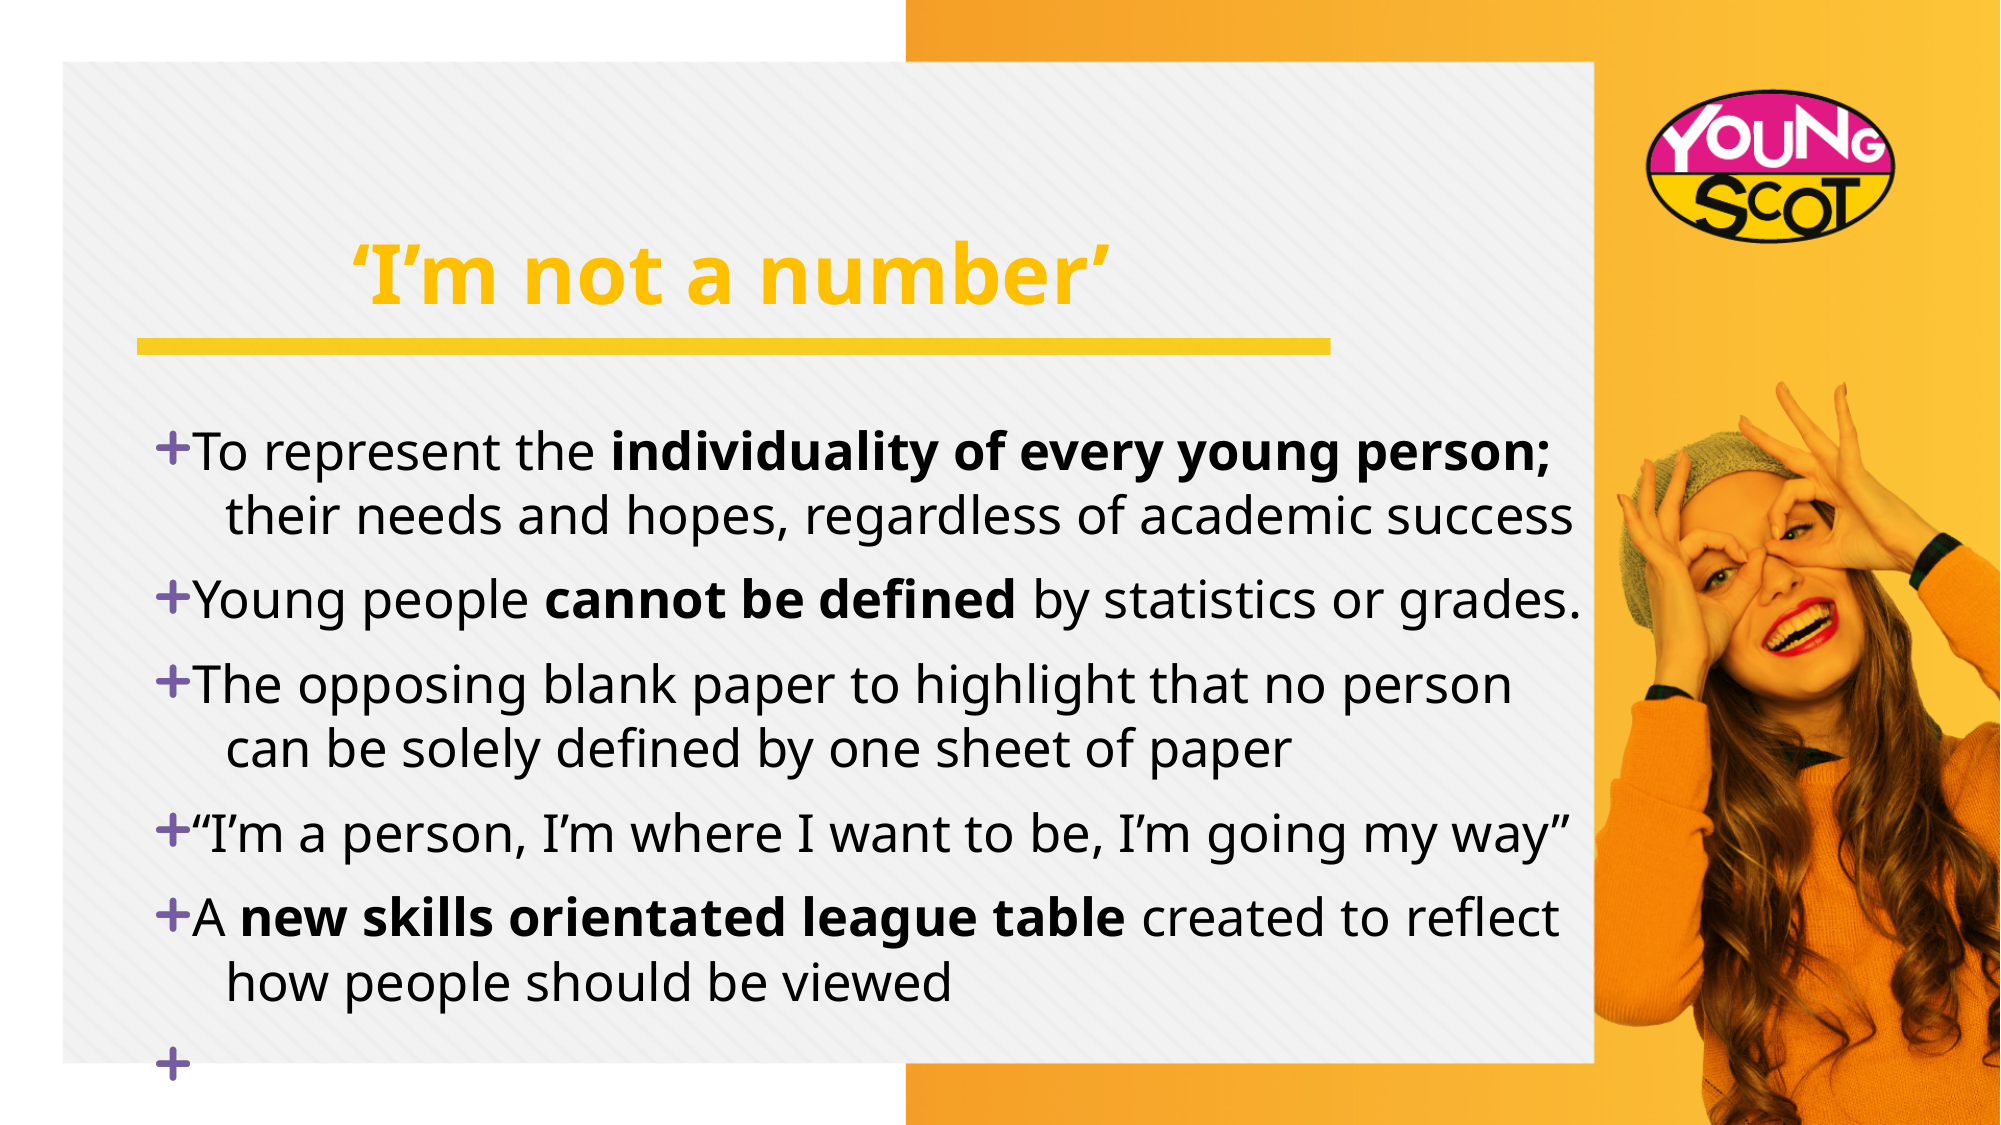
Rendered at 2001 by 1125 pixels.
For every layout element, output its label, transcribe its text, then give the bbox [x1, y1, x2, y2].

title ‘I’m not a number’ [137, 165, 1327, 383]
list To represent the individuality of every young person; their needs and hopes, regardless of academic success Young people cannot be defined by statistics or grades. The opposing blank paper to highlight that no person can be solely defined by one sheet of paper “I’m a person, I’m where I want to be, I’m going my way” A new skills orientated league table created to reflect how people should be viewed [137, 411, 1605, 1040]
